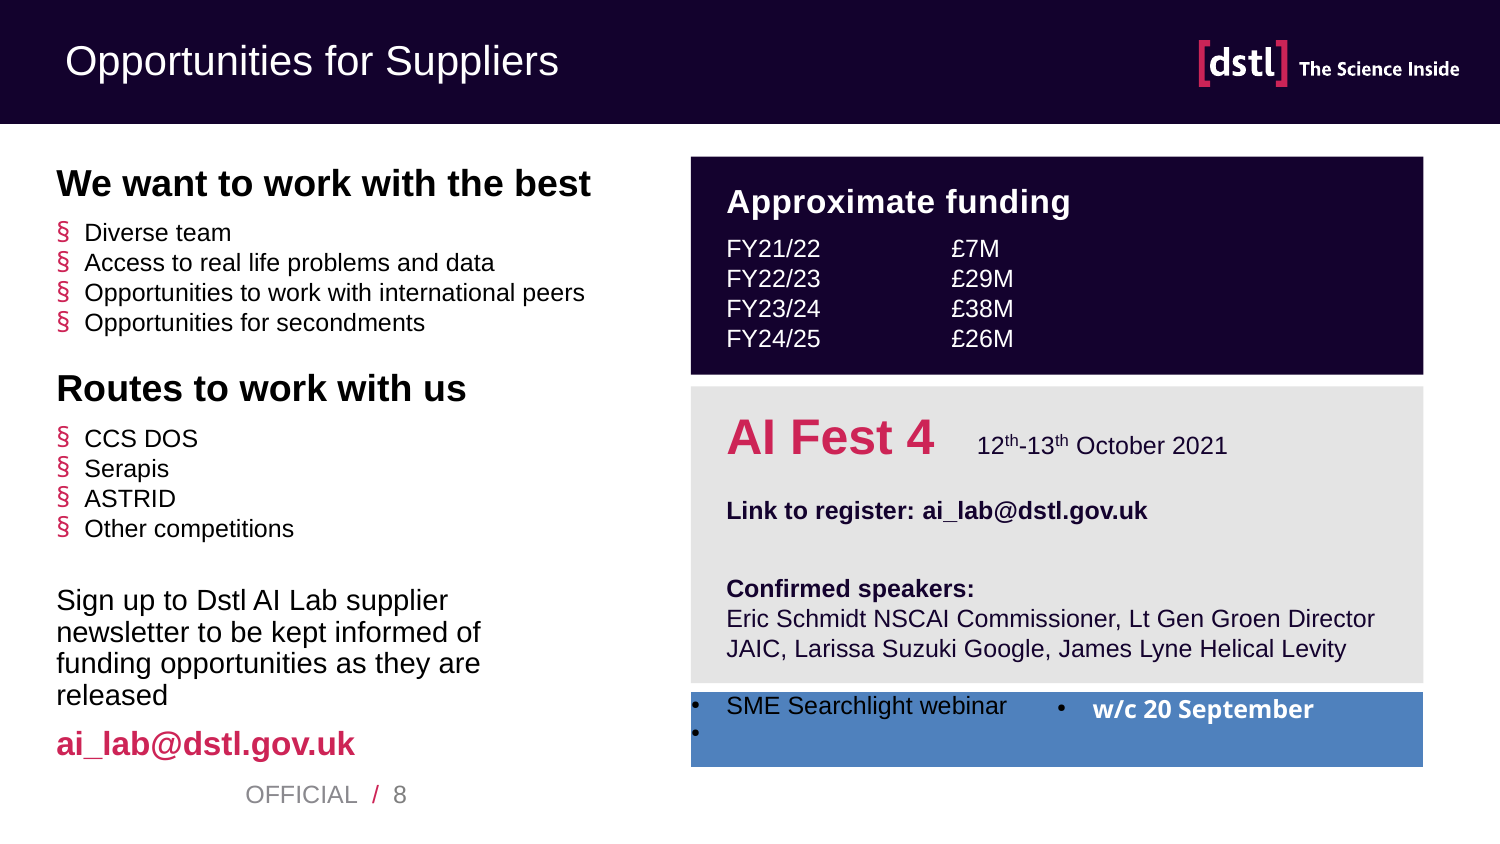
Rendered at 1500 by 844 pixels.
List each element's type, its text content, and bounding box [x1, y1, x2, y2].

text_box Approximate funding FY21/22 £7M FY22/23 £29M FY23/24 £38M FY24/25 £26M [690, 156, 1424, 375]
title Opportunities for Suppliers [5, 8, 1129, 115]
text_box Routes to work with us CCS DOS Serapis ASTRID Other competitions [41, 362, 874, 550]
text_box We want to work with the best Diverse team Access to real life problems and data Opportunities to work with international peers Opportunities for secondments [41, 156, 874, 344]
text_box AI Fest 4 12th-13th October 2021 Link to register: ai_lab@dstl.gov.uk Confirmed speakers: Eric Schmidt NSCAI Commissioner, Lt Gen Groen Director JAIC, Larissa Suzuki Google, James Lyne Helical Levity [690, 386, 1424, 684]
table_header w/c 20 September [1057, 692, 1423, 767]
text_box OFFICIAL / 8 [230, 771, 1457, 816]
table_header SME Searchlight webinar [691, 692, 1057, 767]
text_box Sign up to Dstl AI Lab supplier newsletter to be kept informed of funding opportunities as they are released ai_lab@dstl.gov.uk [41, 578, 596, 770]
